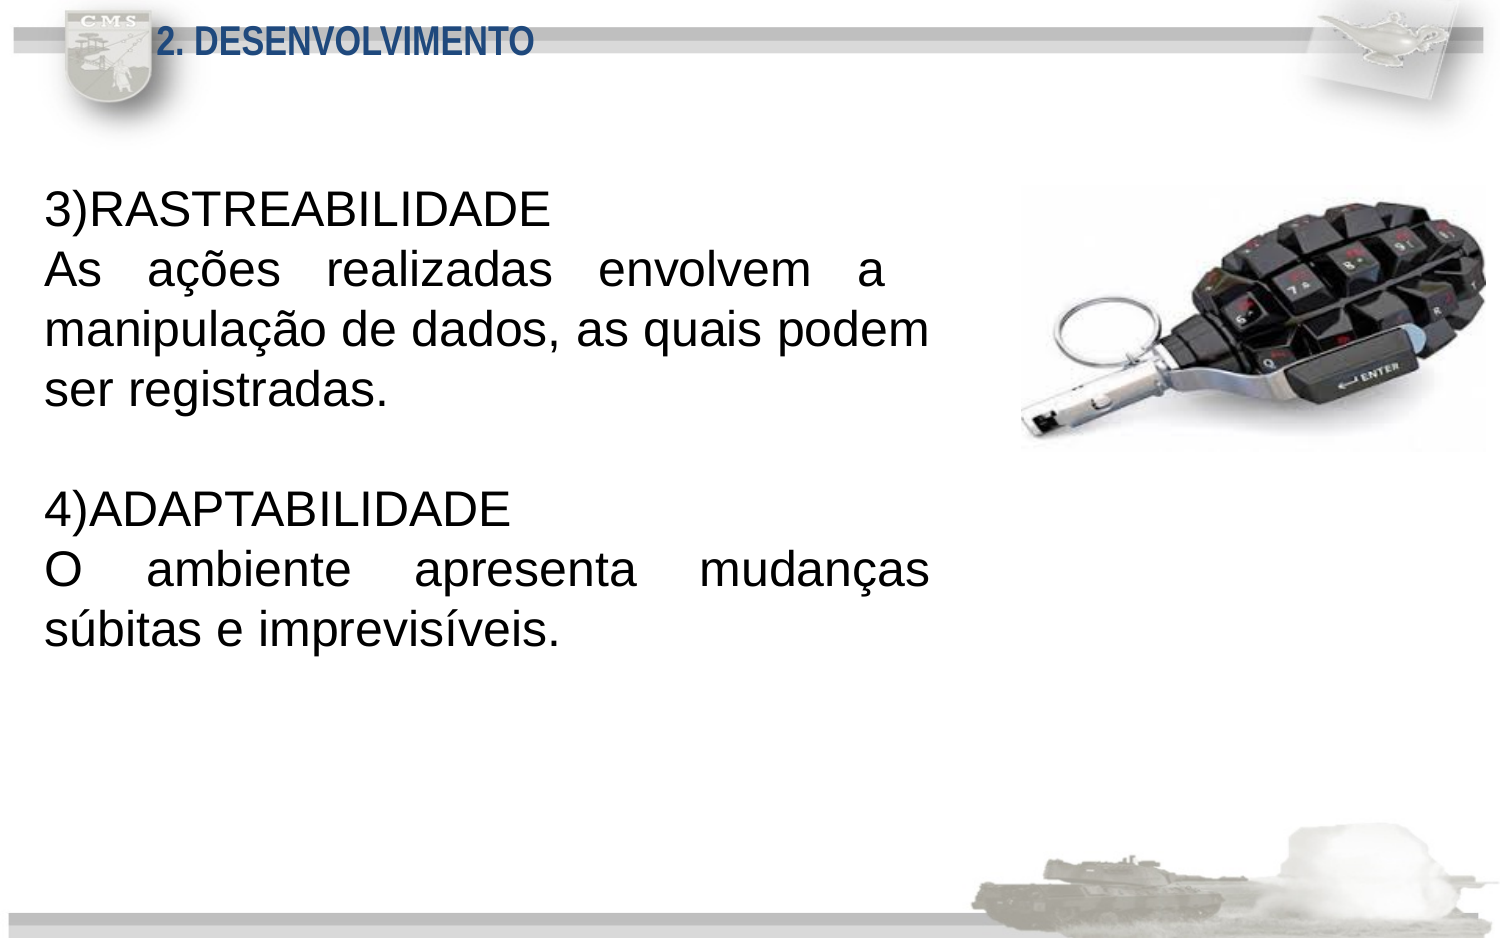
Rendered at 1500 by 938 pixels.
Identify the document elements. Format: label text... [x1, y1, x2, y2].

picture [0, 0, 1500, 938]
text_box 2. DESENVOLVIMENTO [141, 6, 1483, 72]
text_box 3)RASTREABILIDADE As ações realizadas envolvem a manipulação de dados, as quais podem ser registradas. 4)ADAPTABILIDADE O ambiente apresenta mudanças súbitas e imprevisíveis. [30, 169, 946, 631]
